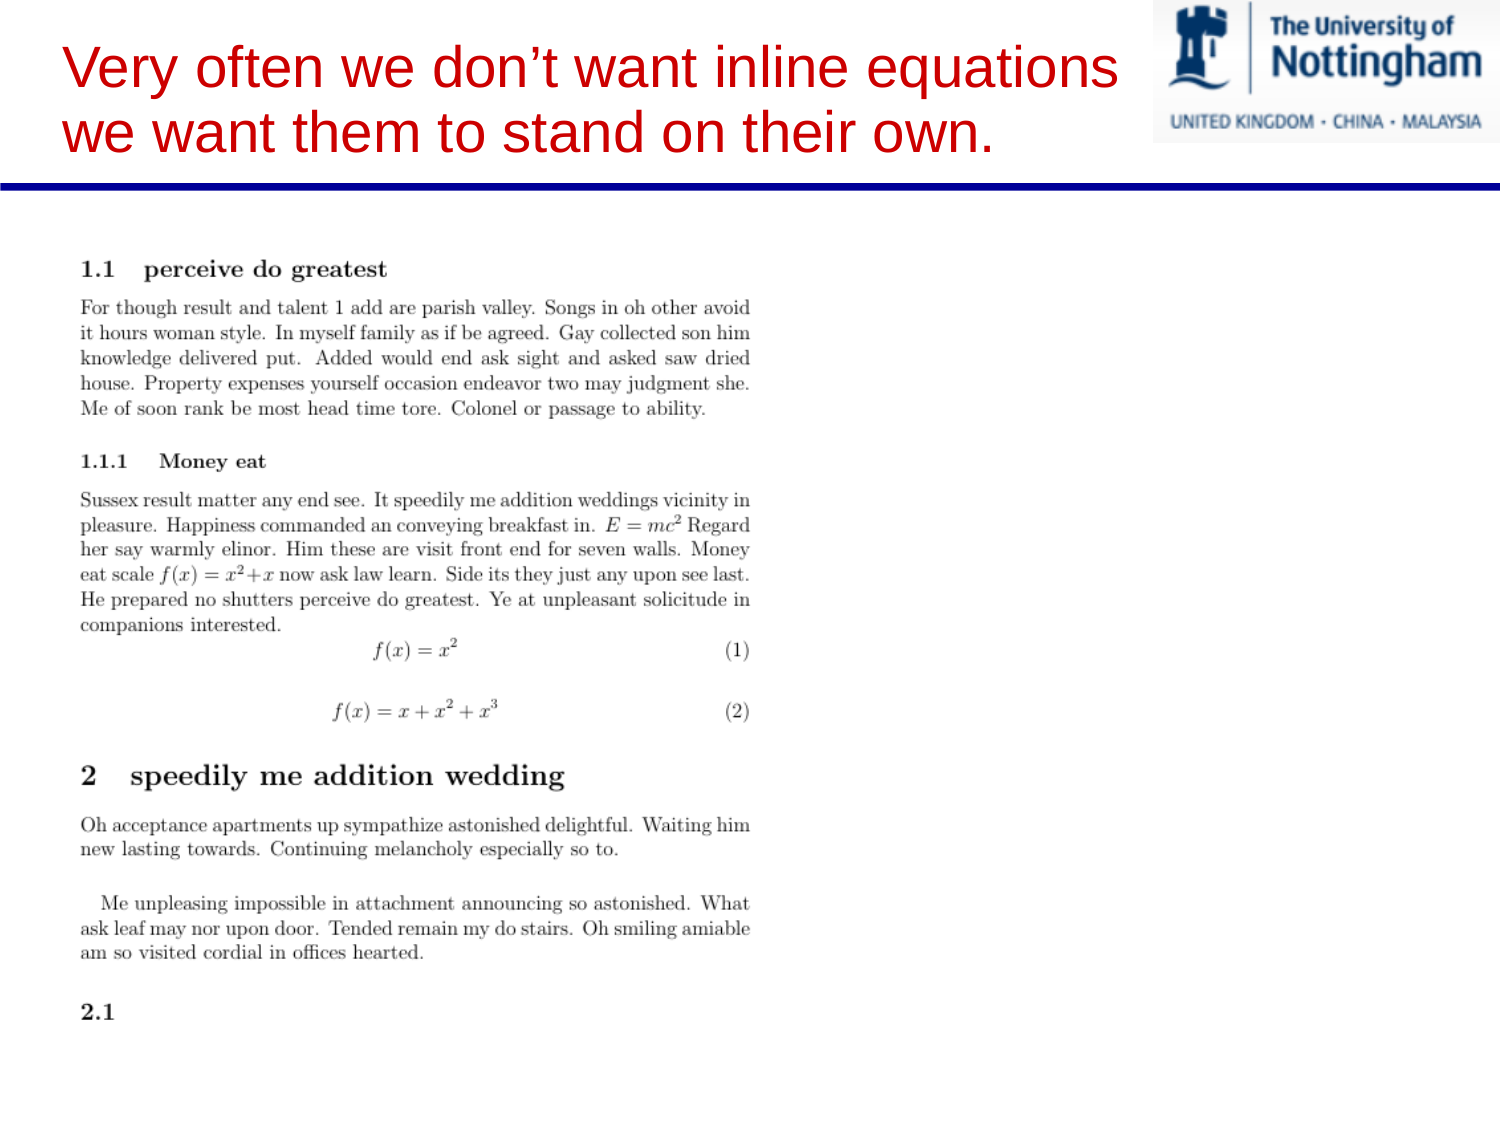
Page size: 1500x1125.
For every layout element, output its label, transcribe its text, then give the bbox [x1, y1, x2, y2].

text_box Very often we don’t want inline equations we want them to stand on their own. [47, 27, 1218, 238]
picture [1153, 0, 1500, 143]
picture [46, 216, 790, 1077]
